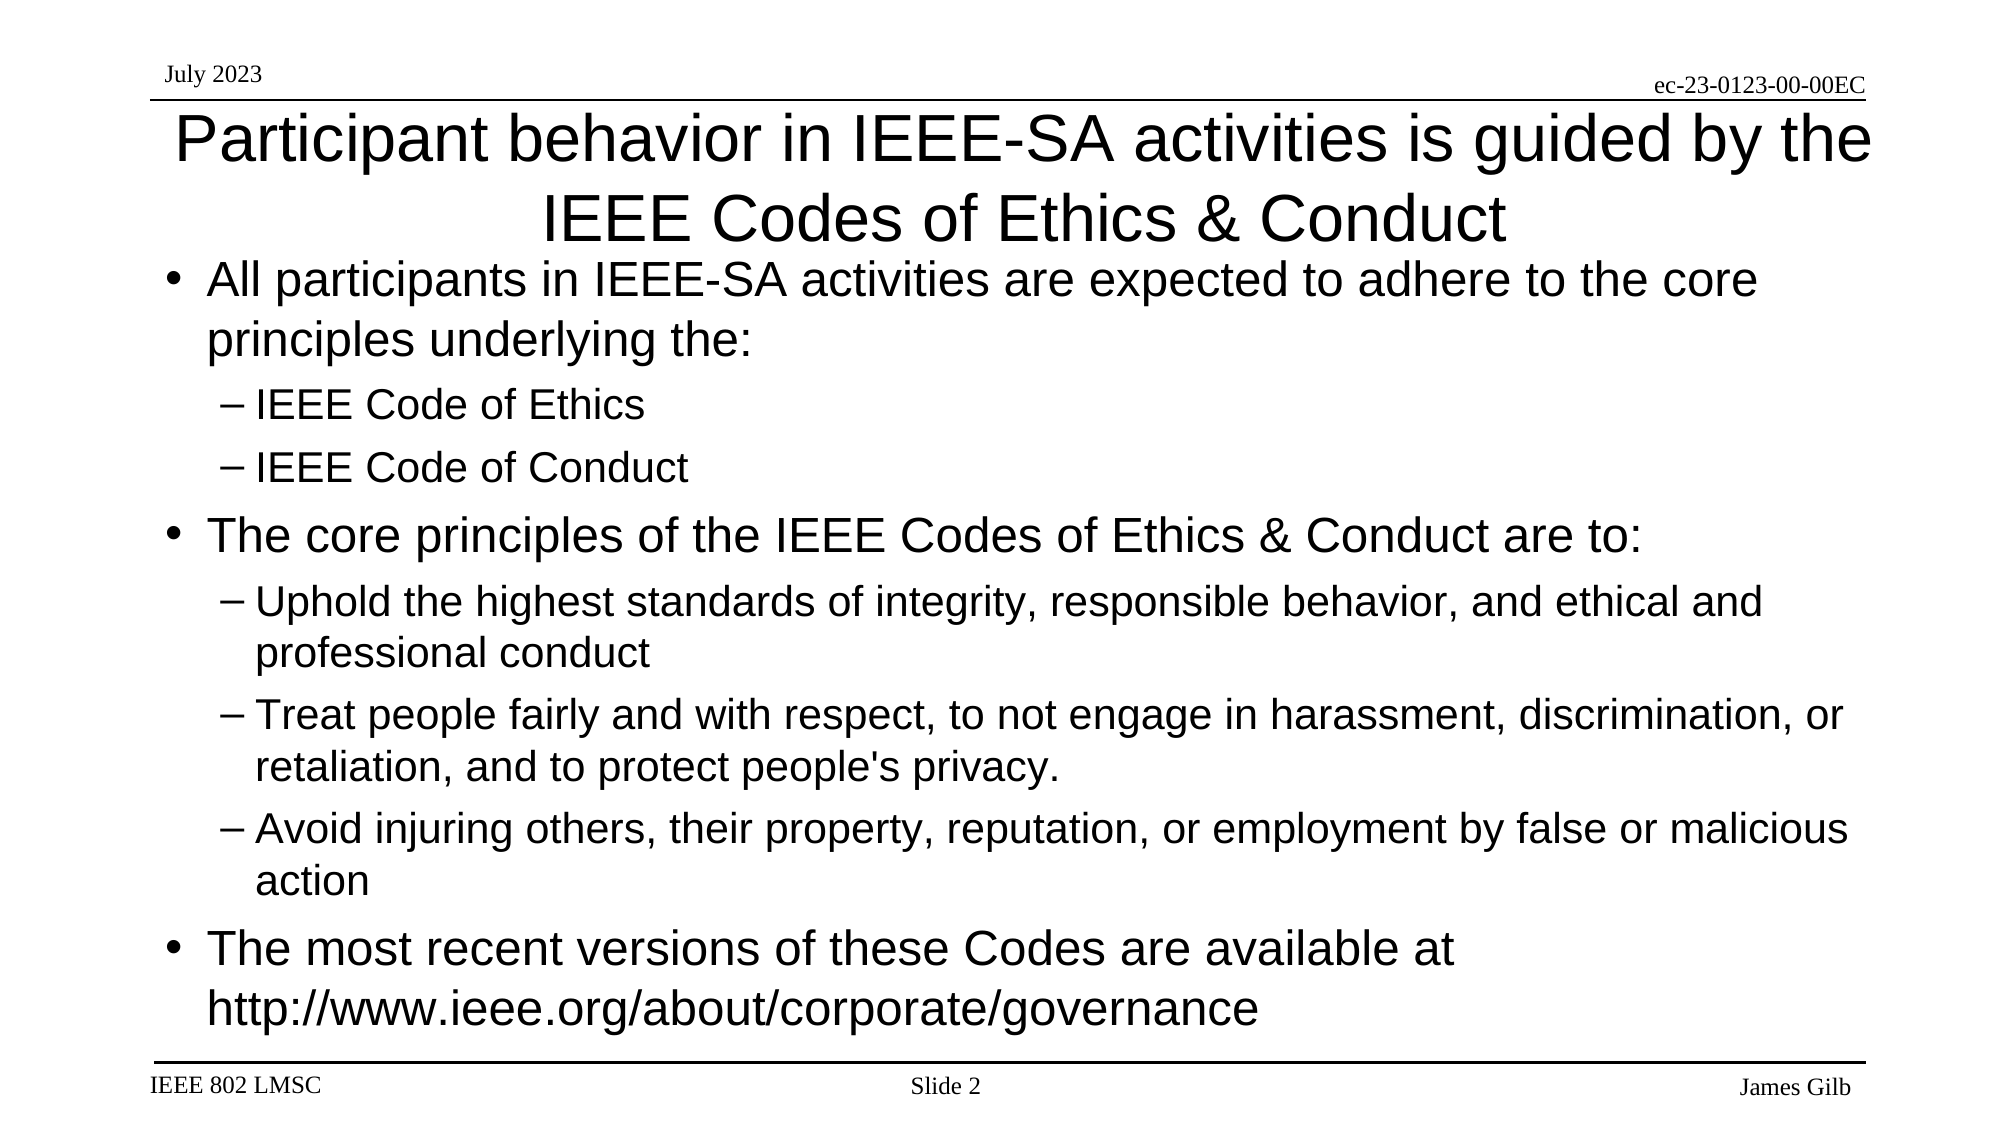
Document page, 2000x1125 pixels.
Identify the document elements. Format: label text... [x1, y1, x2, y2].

title Participant behavior in IEEE-SA activities is guided by the IEEE Codes of Ethics & Conduct [149, 87, 1900, 239]
list All participants in IEEE-SA activities are expected to adhere to the core principles underlying the: IEEE Code of Ethics IEEE Code of Conduct The core principles of the IEEE Codes of Ethics & Conduct are to: Uphold the highest standards of integrity, responsible behavior, and ethical and professional conduct Treat people fairly and with respect, to not engage in harassment, discrimination, or retaliation, and to protect people's privacy. Avoid injuring others, their property, reputation, or employment by false or malicious action The most recent versions of these Codes are available at http://www.ieee.org/about/corporate/governance [149, 239, 1900, 1051]
